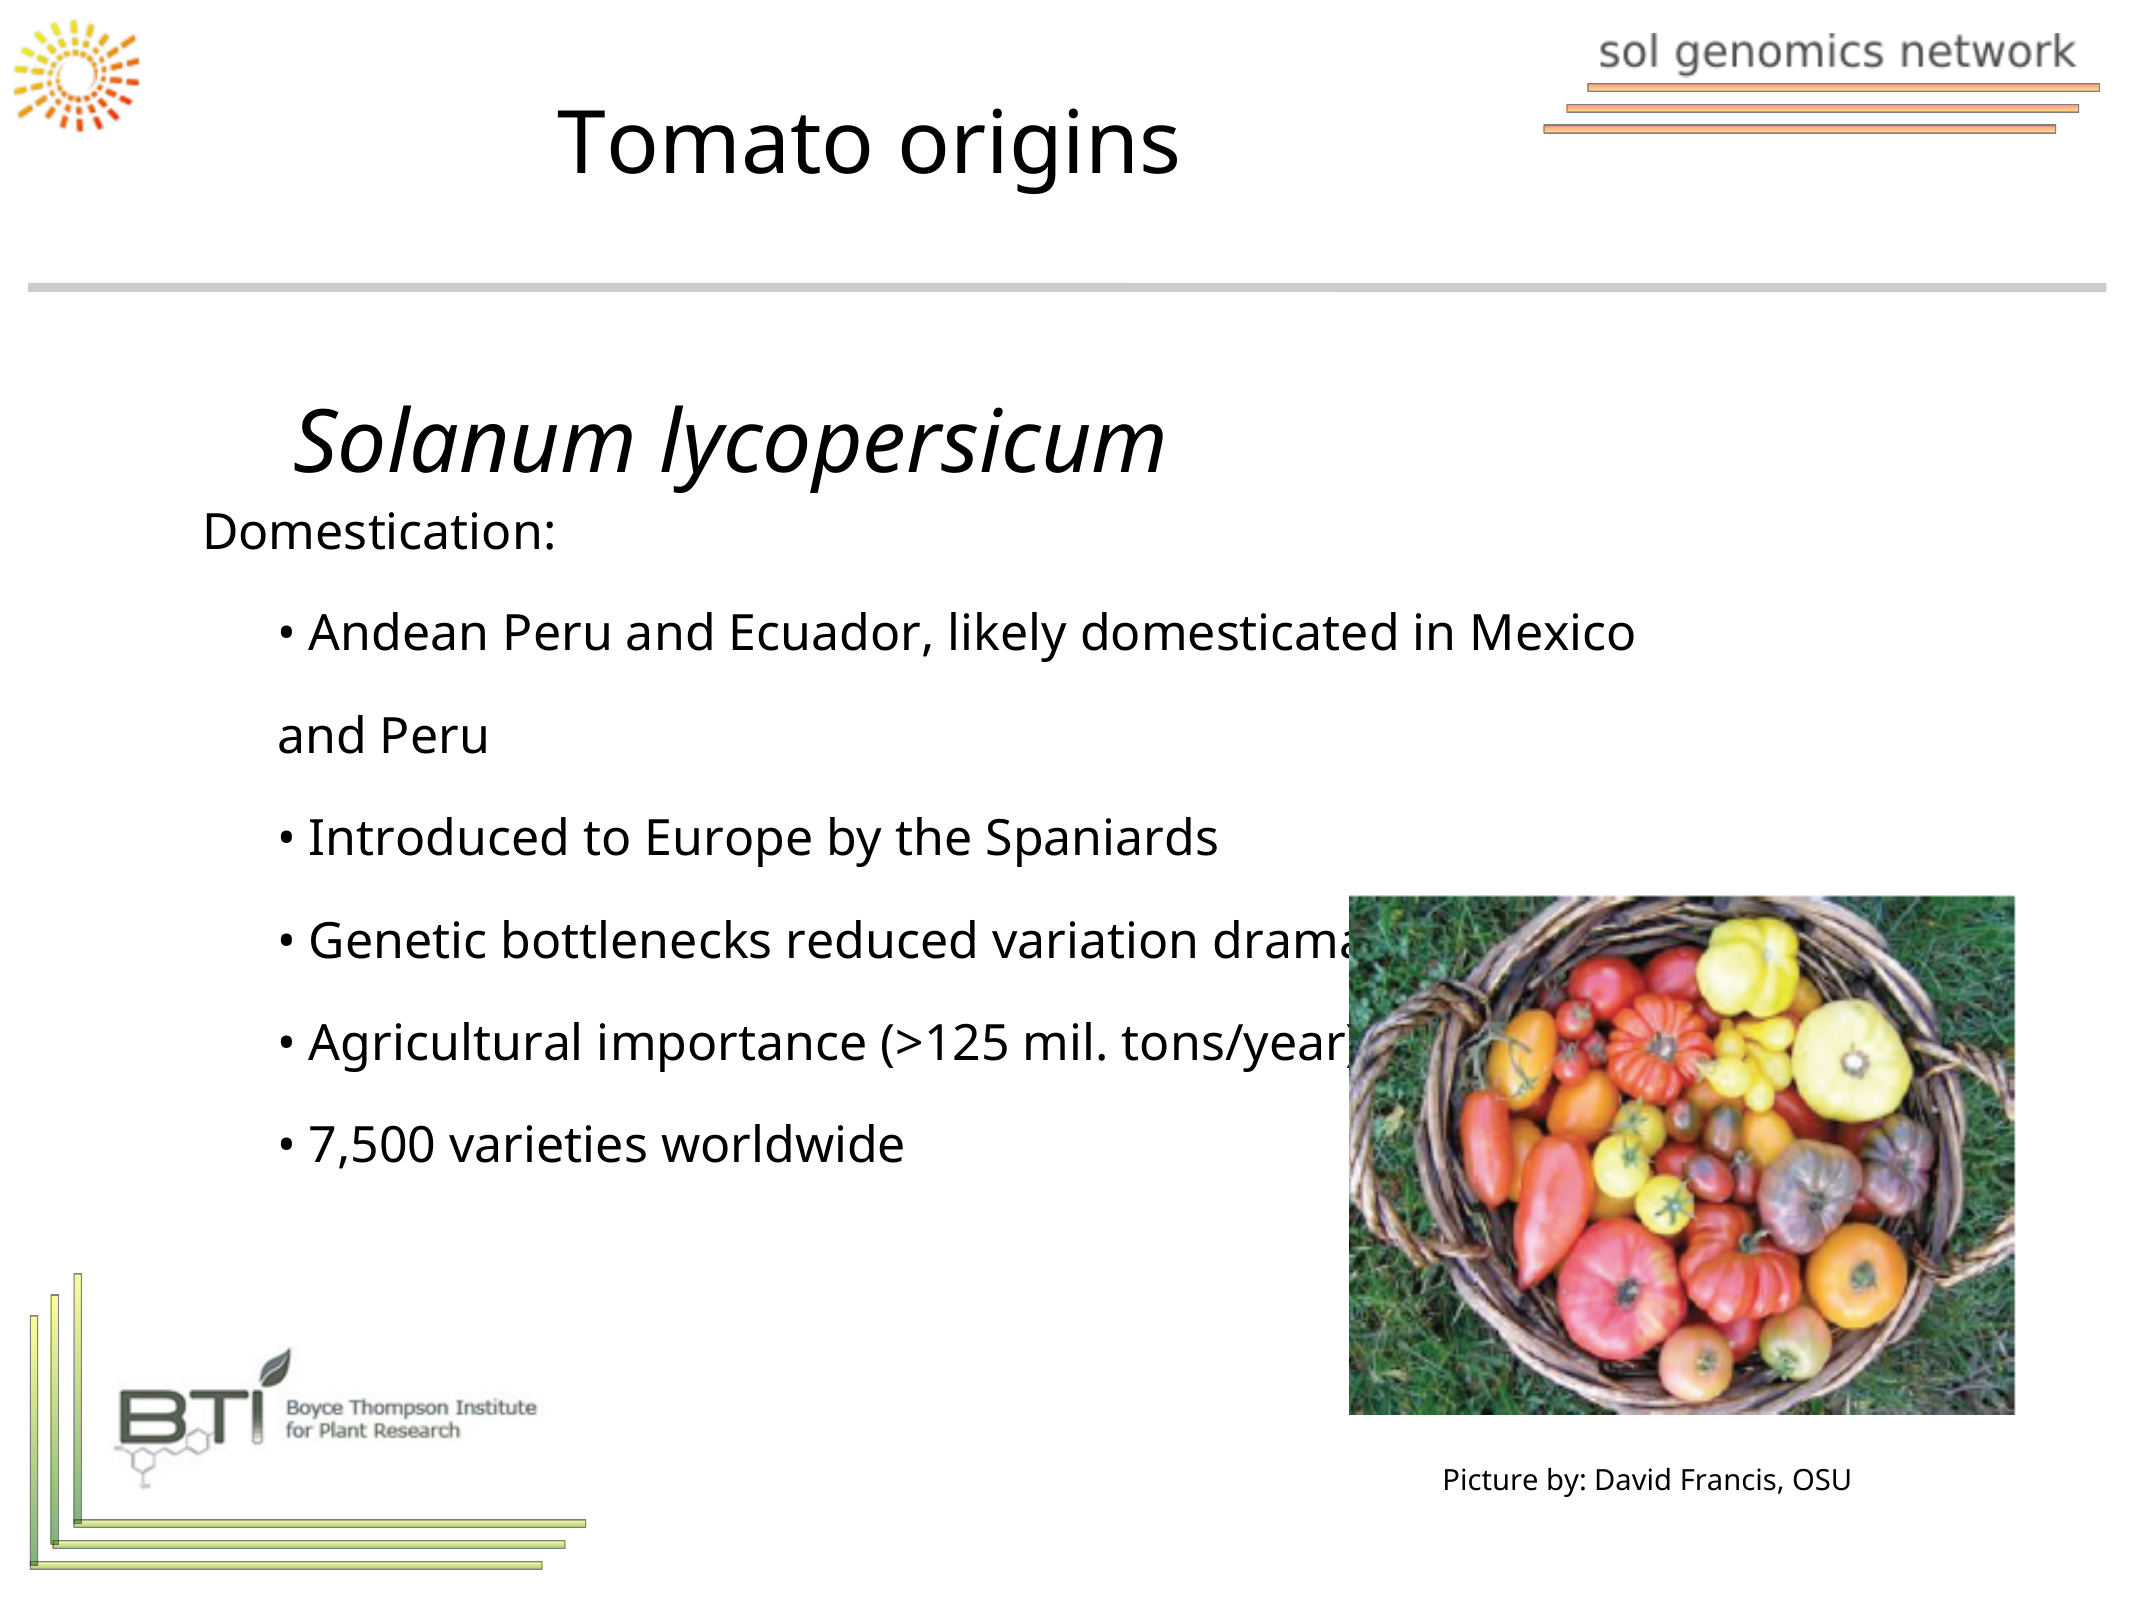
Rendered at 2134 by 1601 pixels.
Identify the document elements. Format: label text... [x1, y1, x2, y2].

text_box Picture by: David Francis, OSU [1385, 1452, 1911, 1501]
text_box [1587, 83, 2100, 92]
text_box [73, 1273, 587, 1528]
text_box [1566, 104, 2080, 113]
picture [1597, 33, 2078, 78]
text_box [1543, 124, 2057, 134]
text_box Solanum lycopersicum [224, 373, 1238, 488]
text_box Domestication: Andean Peru and Ecuador, likely domesticated in Mexico and Peru Introduced to Europe by the Spaniards Genetic bottlenecks reduced variation dramatically Agricultural importance (>125 mil. tons/year) 7,500 varieties worldwide [187, 490, 1688, 1081]
text_box [50, 1294, 566, 1549]
picture [1349, 889, 2023, 1415]
text_box [29, 1315, 543, 1570]
text_box Tomato origins [262, 75, 1500, 191]
picture [4, 6, 150, 151]
picture [109, 1346, 551, 1493]
